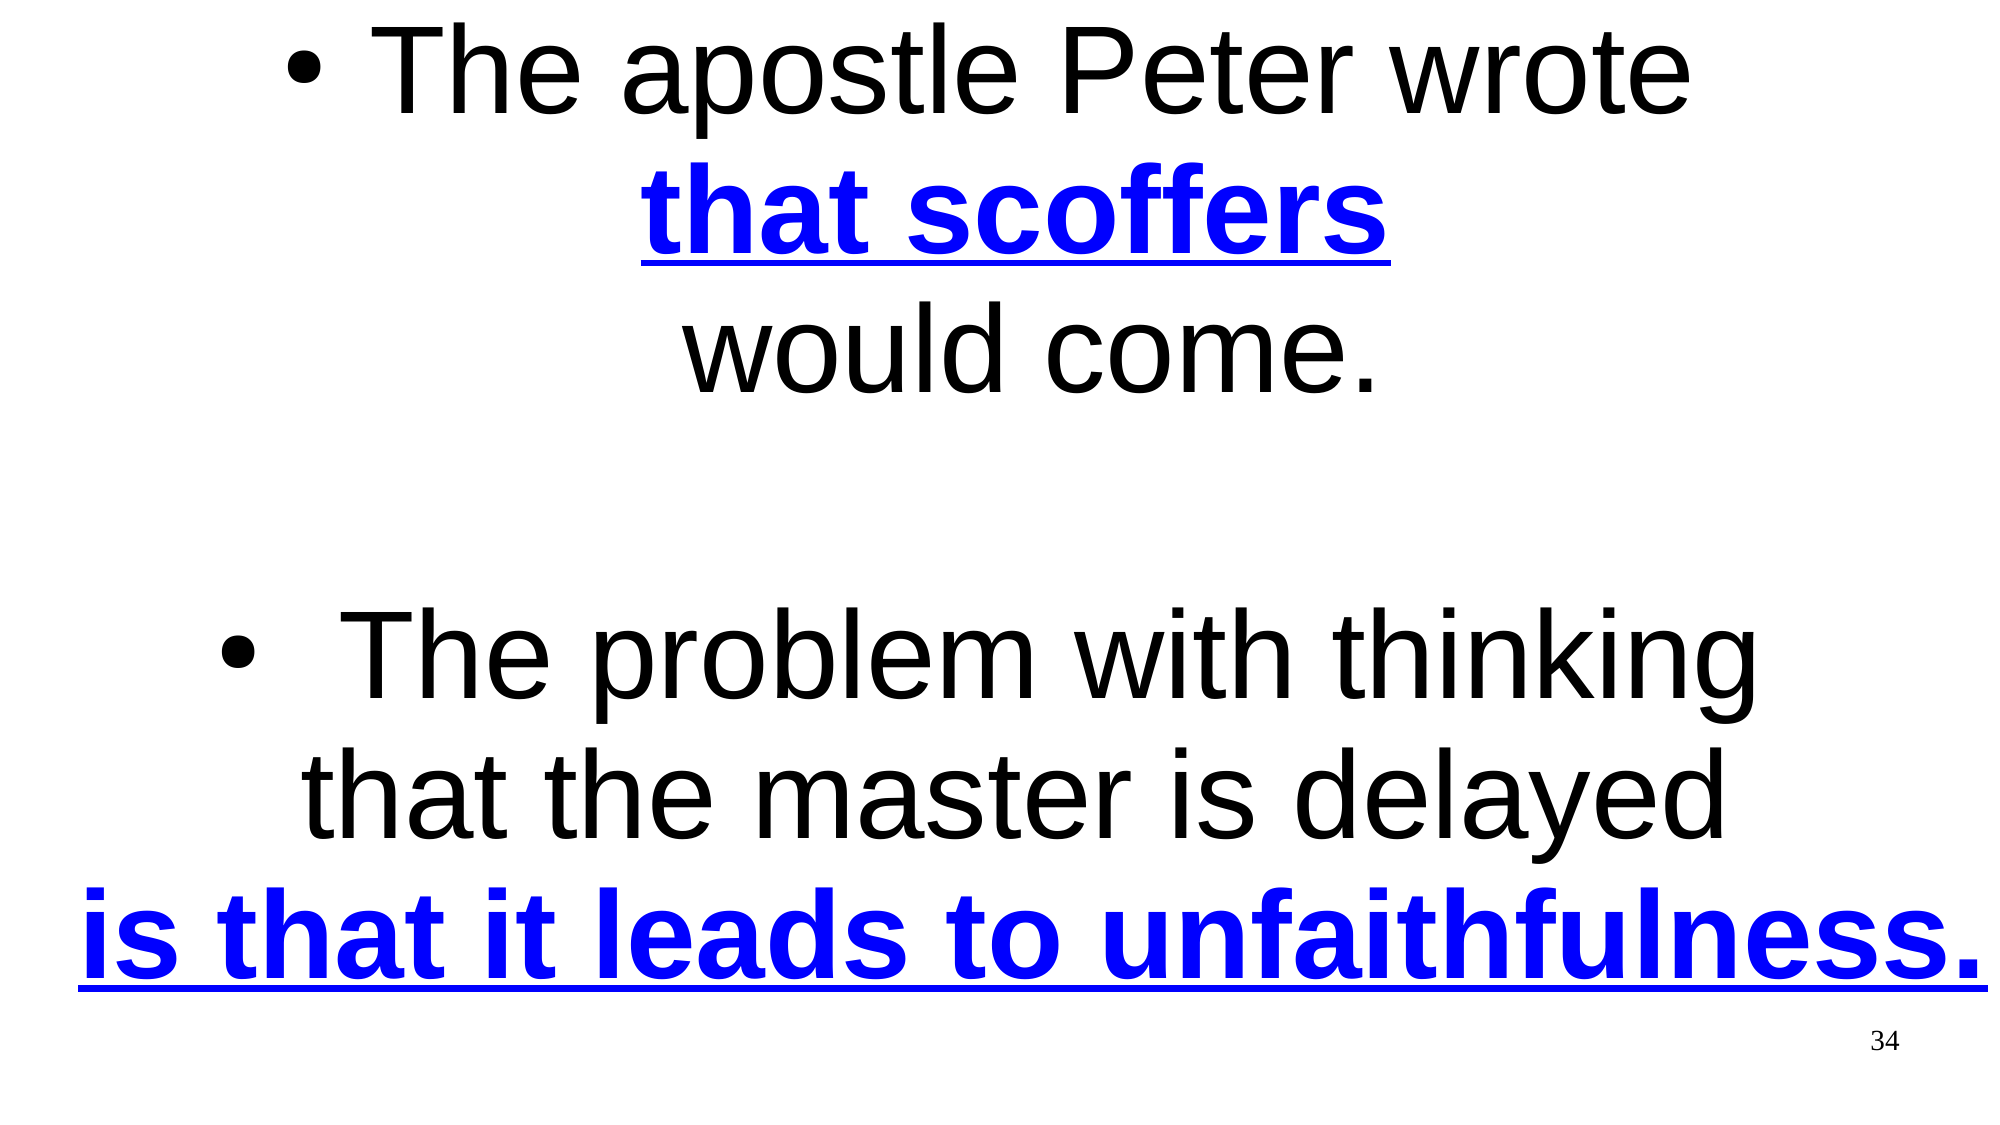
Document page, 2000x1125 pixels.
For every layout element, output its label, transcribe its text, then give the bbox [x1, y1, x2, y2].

list The apostle Peter wrote that scoffers would come. The problem with thinking that the master is delayed is that it leads to unfaithfulness. [0, 0, 1996, 1123]
